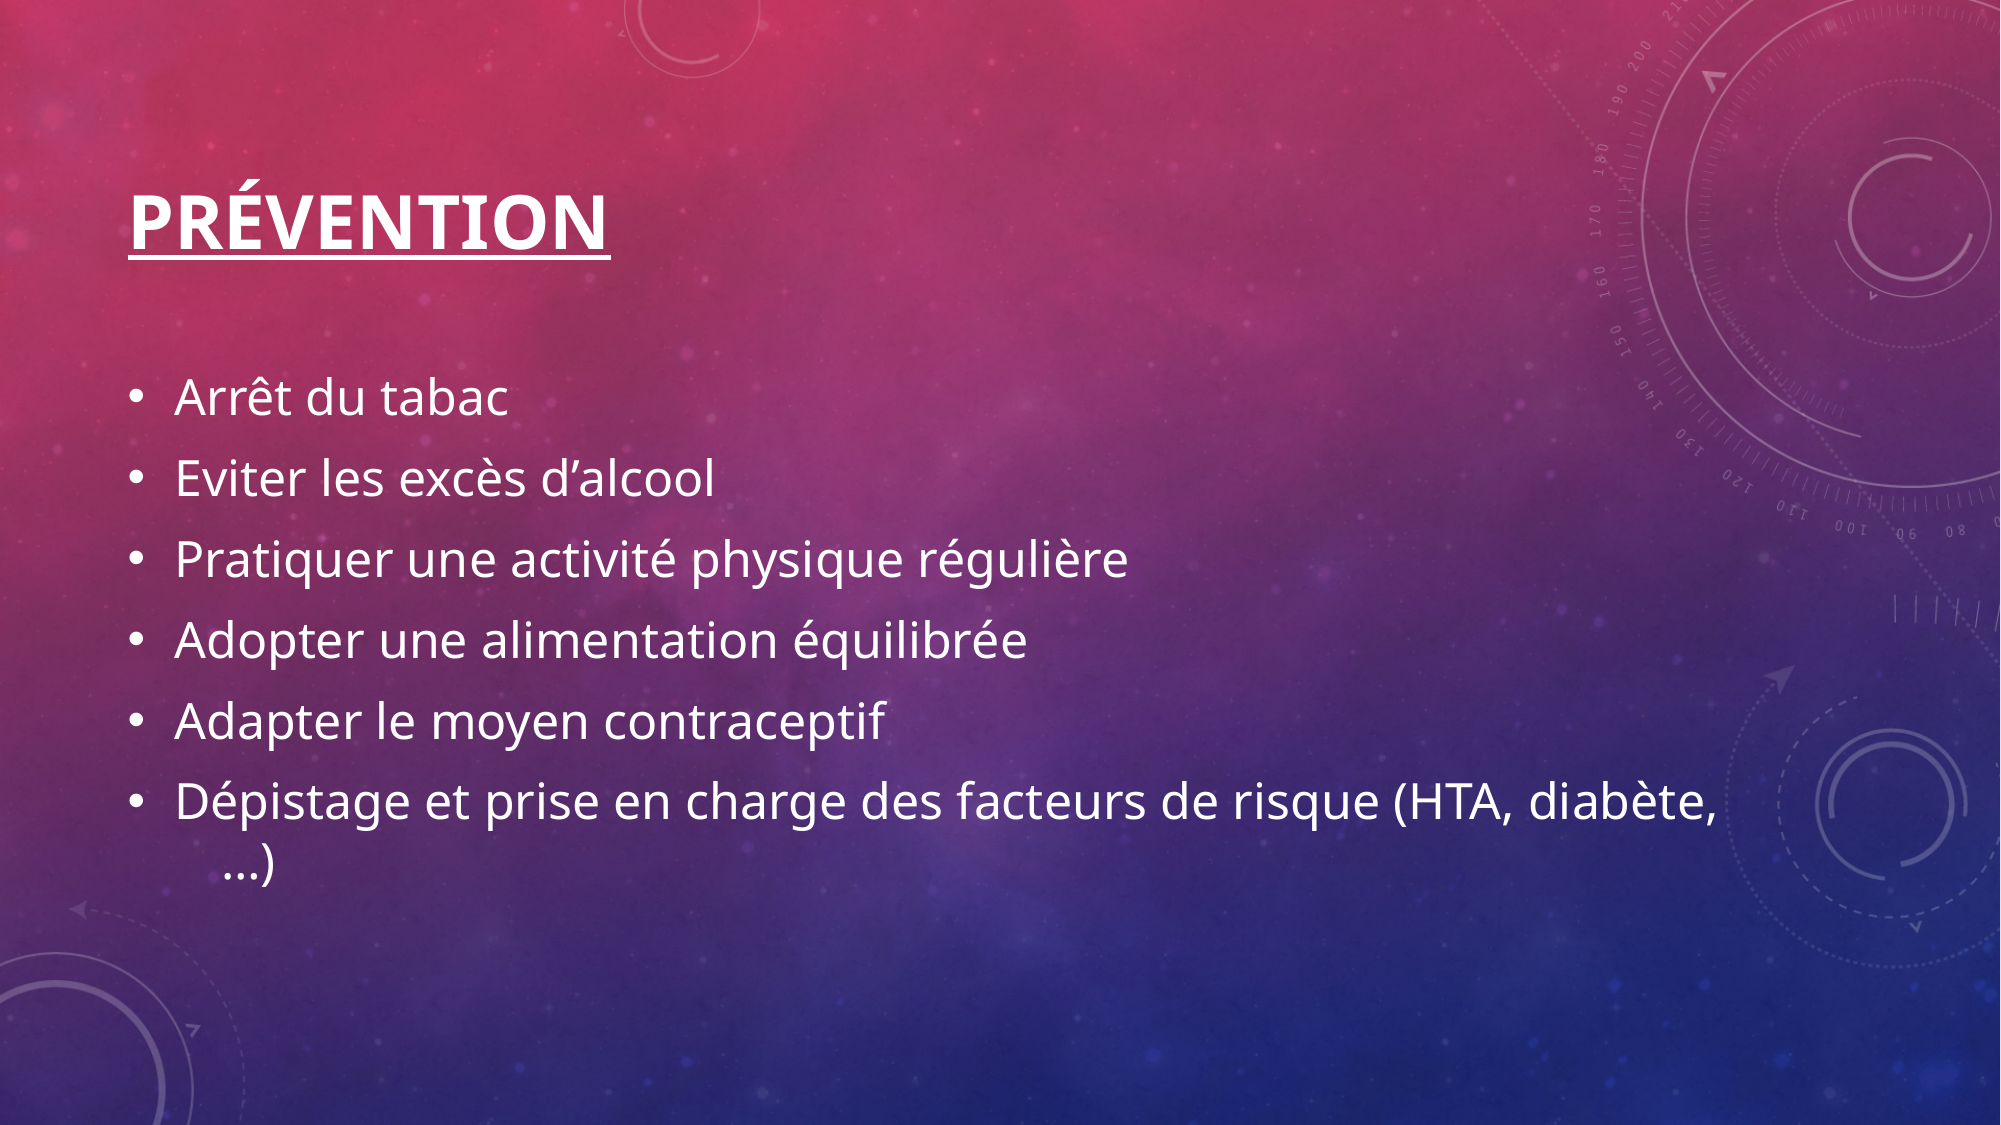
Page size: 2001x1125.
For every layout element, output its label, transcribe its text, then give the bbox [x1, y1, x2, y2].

list Arrêt du tabac Eviter les excès d’alcool Pratiquer une activité physique régulière Adopter une alimentation équilibrée Adapter le moyen contraceptif Dépistage et prise en charge des facteurs de risque (HTA, diabète,…) [112, 277, 1775, 950]
title prévention [112, 99, 1775, 277]
